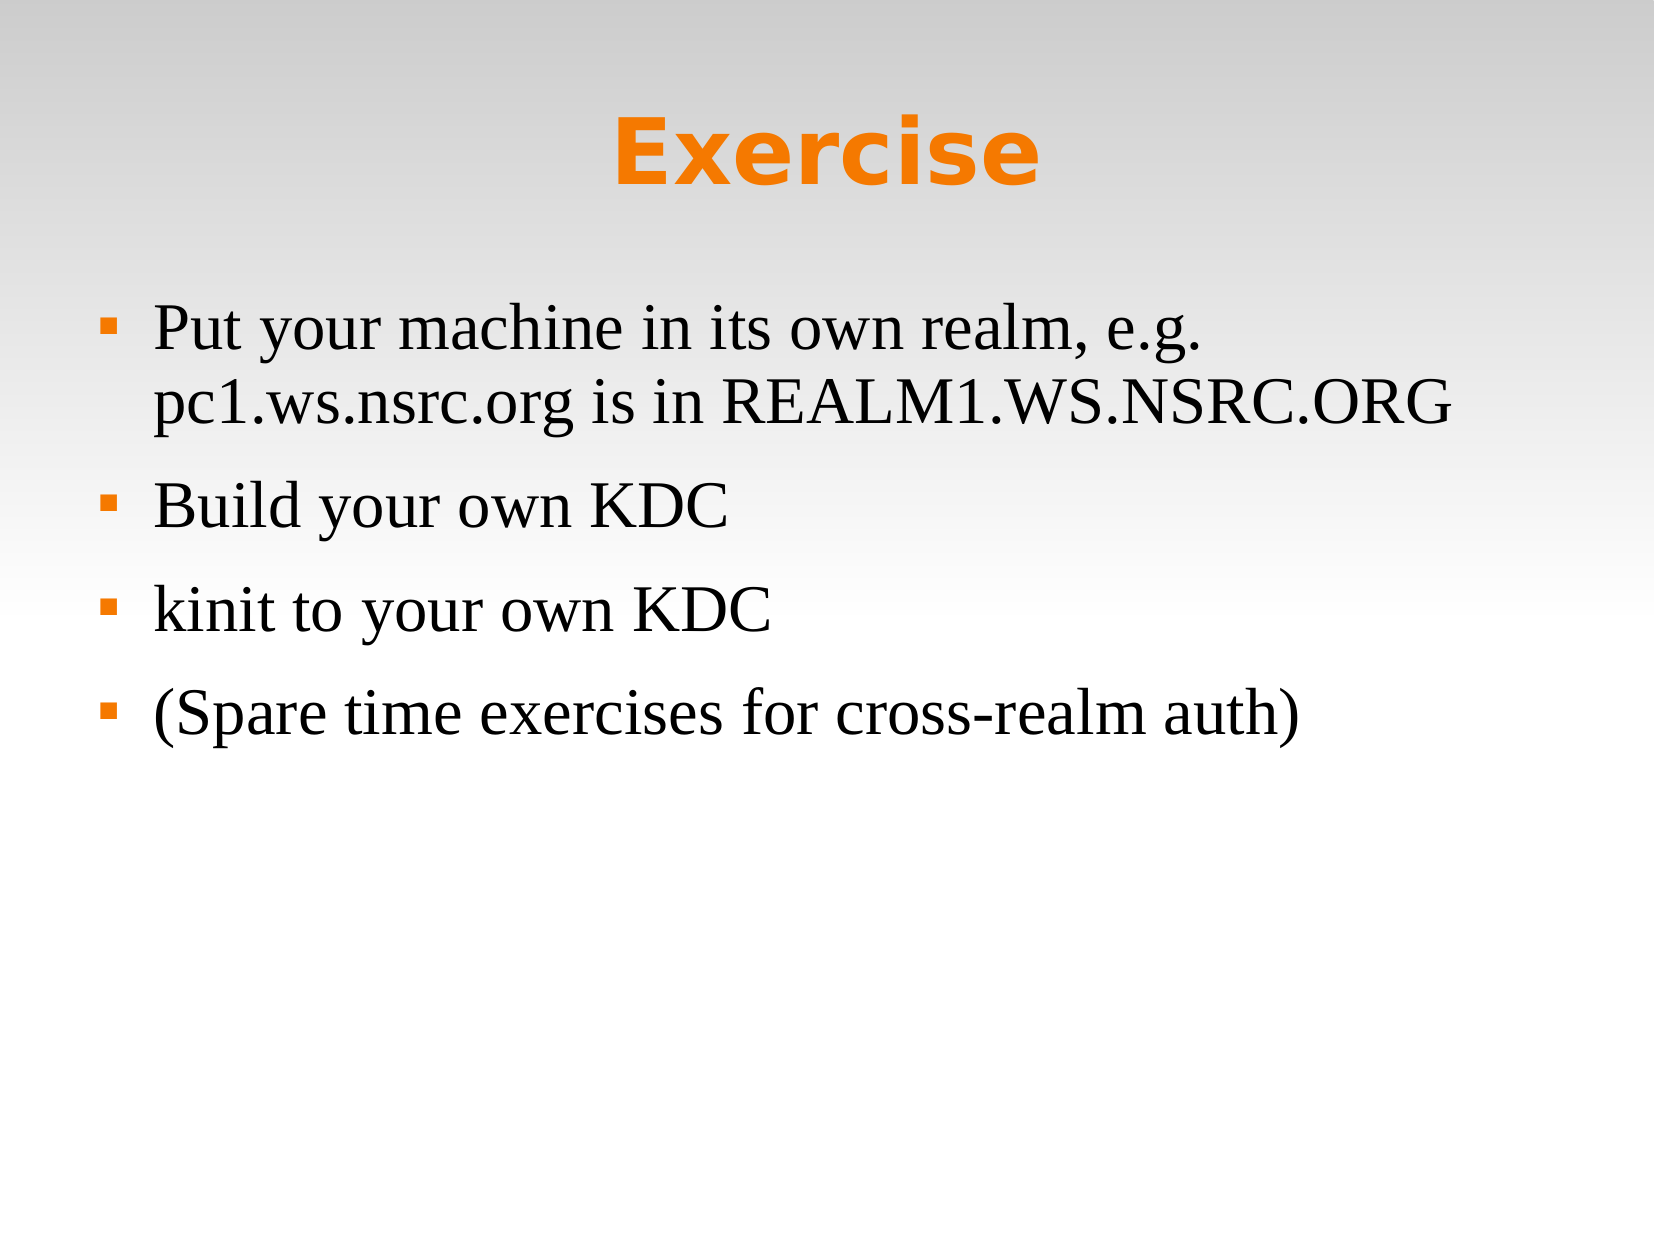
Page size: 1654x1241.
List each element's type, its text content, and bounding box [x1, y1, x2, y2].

title Exercise [82, 56, 1571, 250]
list Put your machine in its own realm, e.g. pc1.ws.nsrc.org is in REALM1.WS.NSRC.ORG Build your own KDC kinit to your own KDC (Spare time exercises for cross-realm auth) [82, 290, 1571, 1094]
